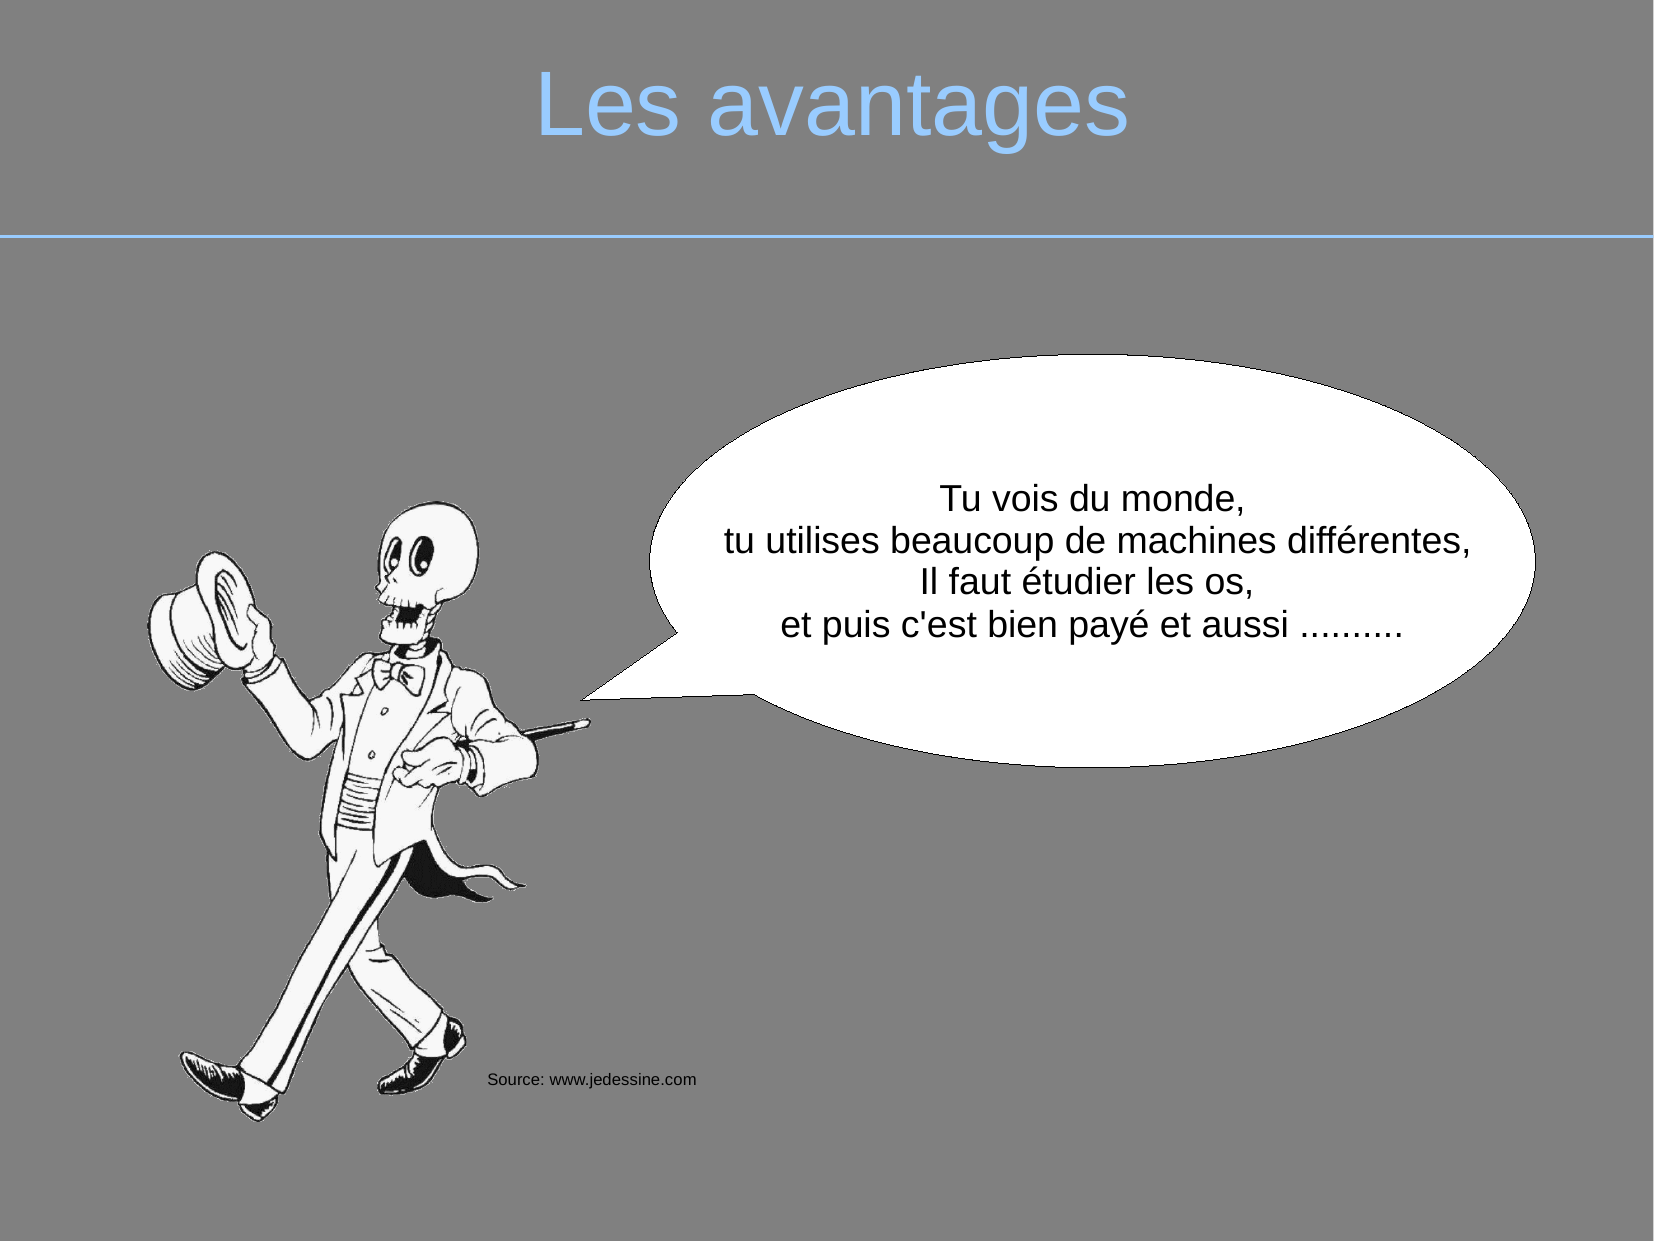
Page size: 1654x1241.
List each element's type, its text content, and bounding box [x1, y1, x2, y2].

picture [0, 0, 1654, 1241]
text_box Tu vois du monde, tu utilises beaucoup de machines différentes, Il faut étudier les os, et puis c'est bien payé et aussi .......... [580, 354, 1536, 768]
title Les avantages [88, 0, 1577, 208]
text_box Source: www.jedessine.com [472, 1062, 712, 1097]
